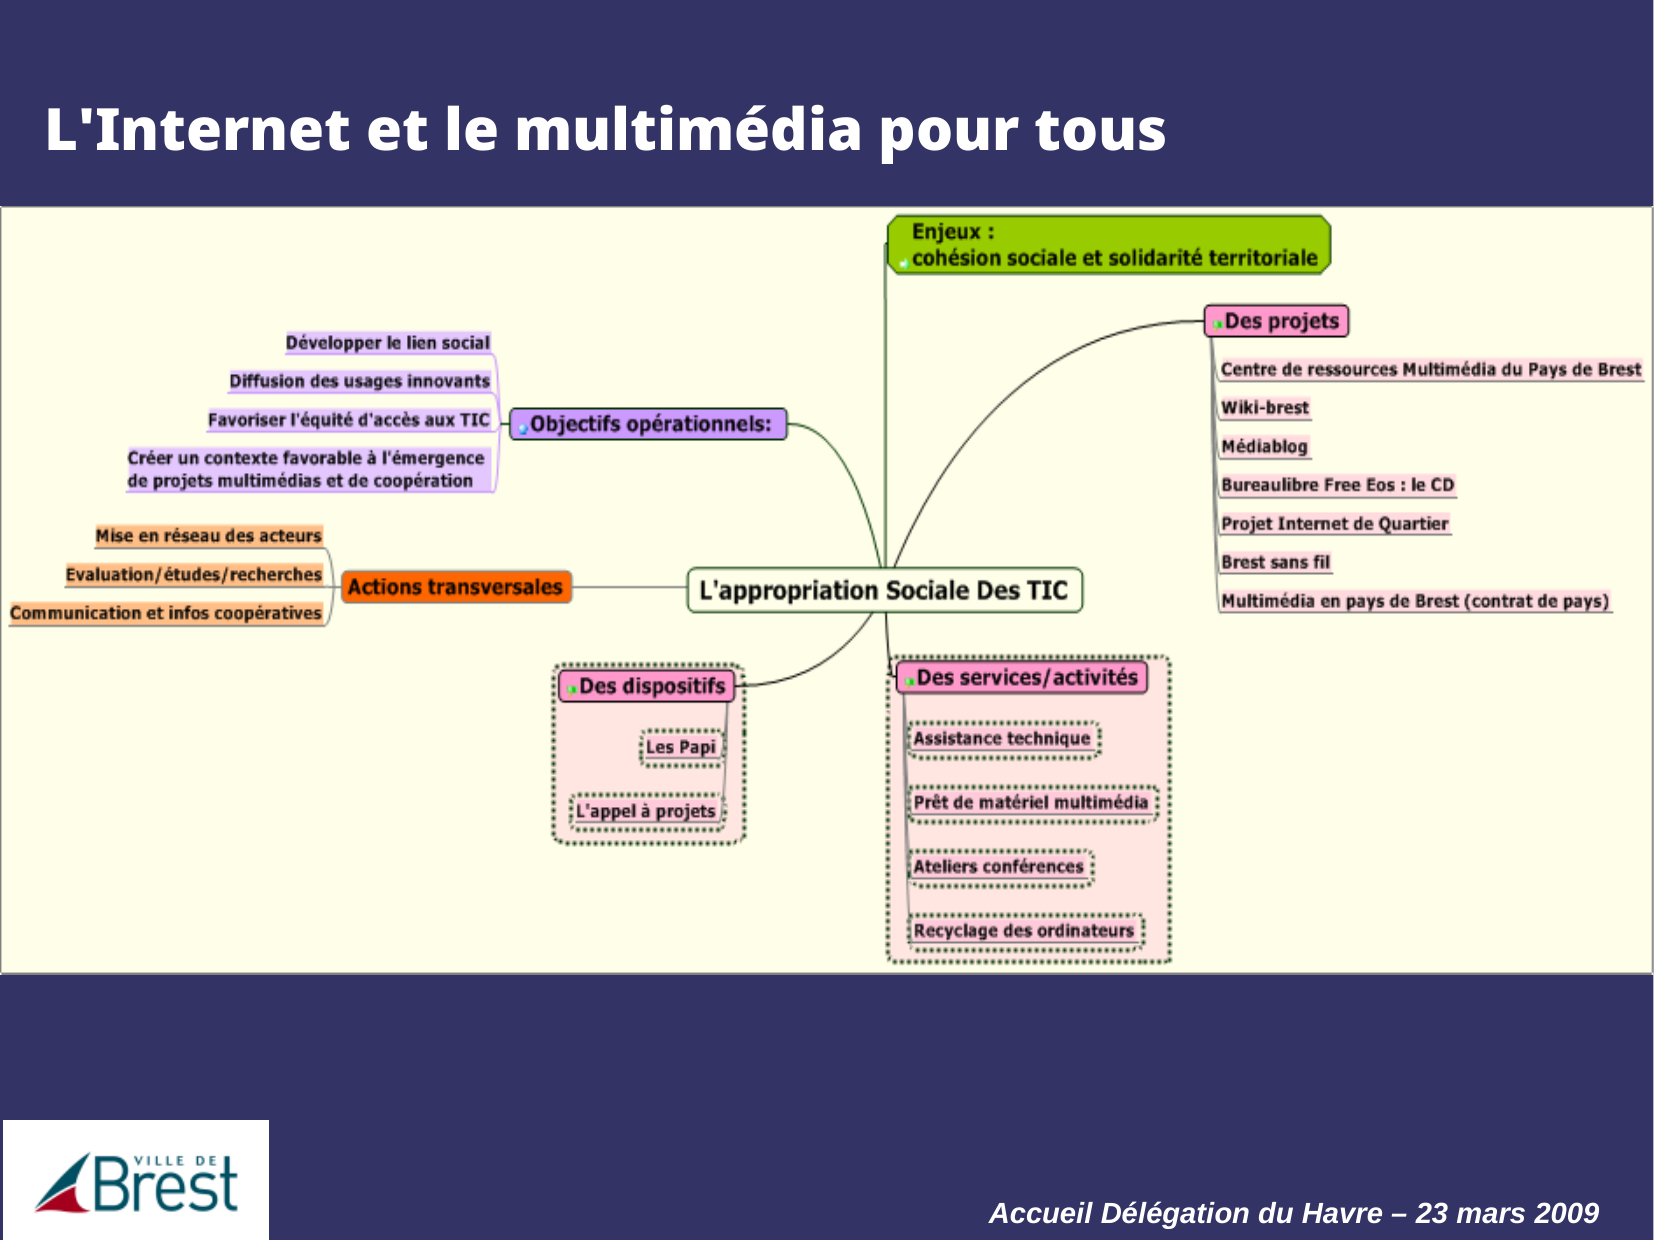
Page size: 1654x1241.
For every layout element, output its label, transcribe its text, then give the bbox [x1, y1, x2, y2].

picture [3, 1120, 269, 1241]
text_box L'Internet et le multimédia pour tous [29, 80, 1595, 178]
picture [0, 206, 1654, 975]
